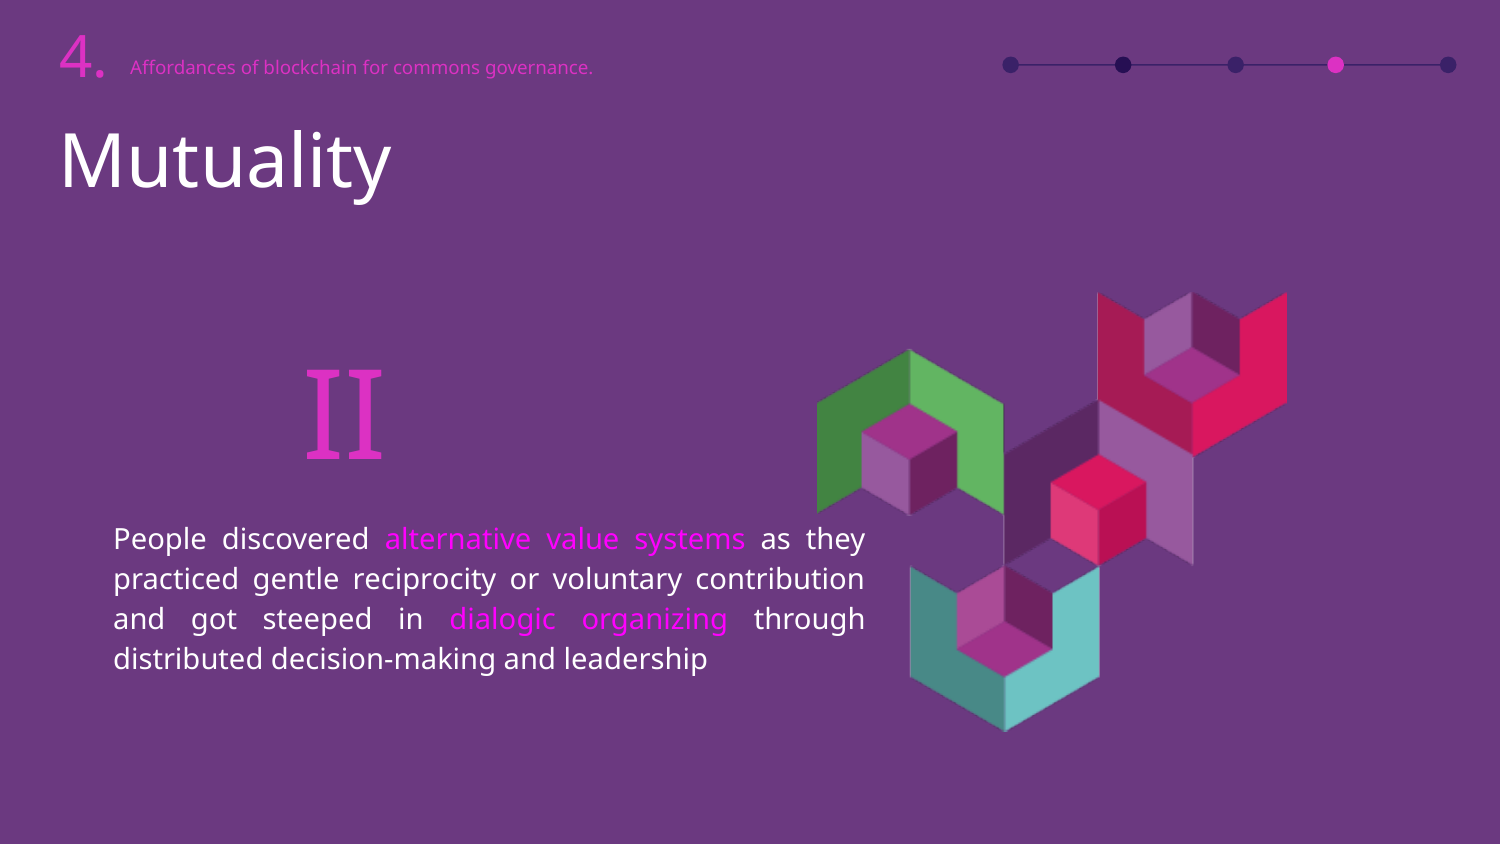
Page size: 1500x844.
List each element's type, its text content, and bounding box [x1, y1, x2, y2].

text_box [1327, 56, 1345, 74]
text_box [1002, 56, 1019, 74]
subtitle People discovered alternative value systems as they practiced gentle reciprocity or voluntary contribution and got steeped in dialogic organizing through distributed decision-making and leadership [98, 499, 881, 717]
text_box 4. [44, 4, 153, 111]
text_box [1227, 56, 1244, 74]
text_box II [287, 319, 445, 488]
text_box [1439, 56, 1457, 74]
text_box Mutuality [43, 97, 1195, 215]
text_box Affordances of blockchain for commons governance. [115, 40, 974, 89]
text_box [1114, 56, 1132, 74]
picture [817, 292, 1287, 732]
